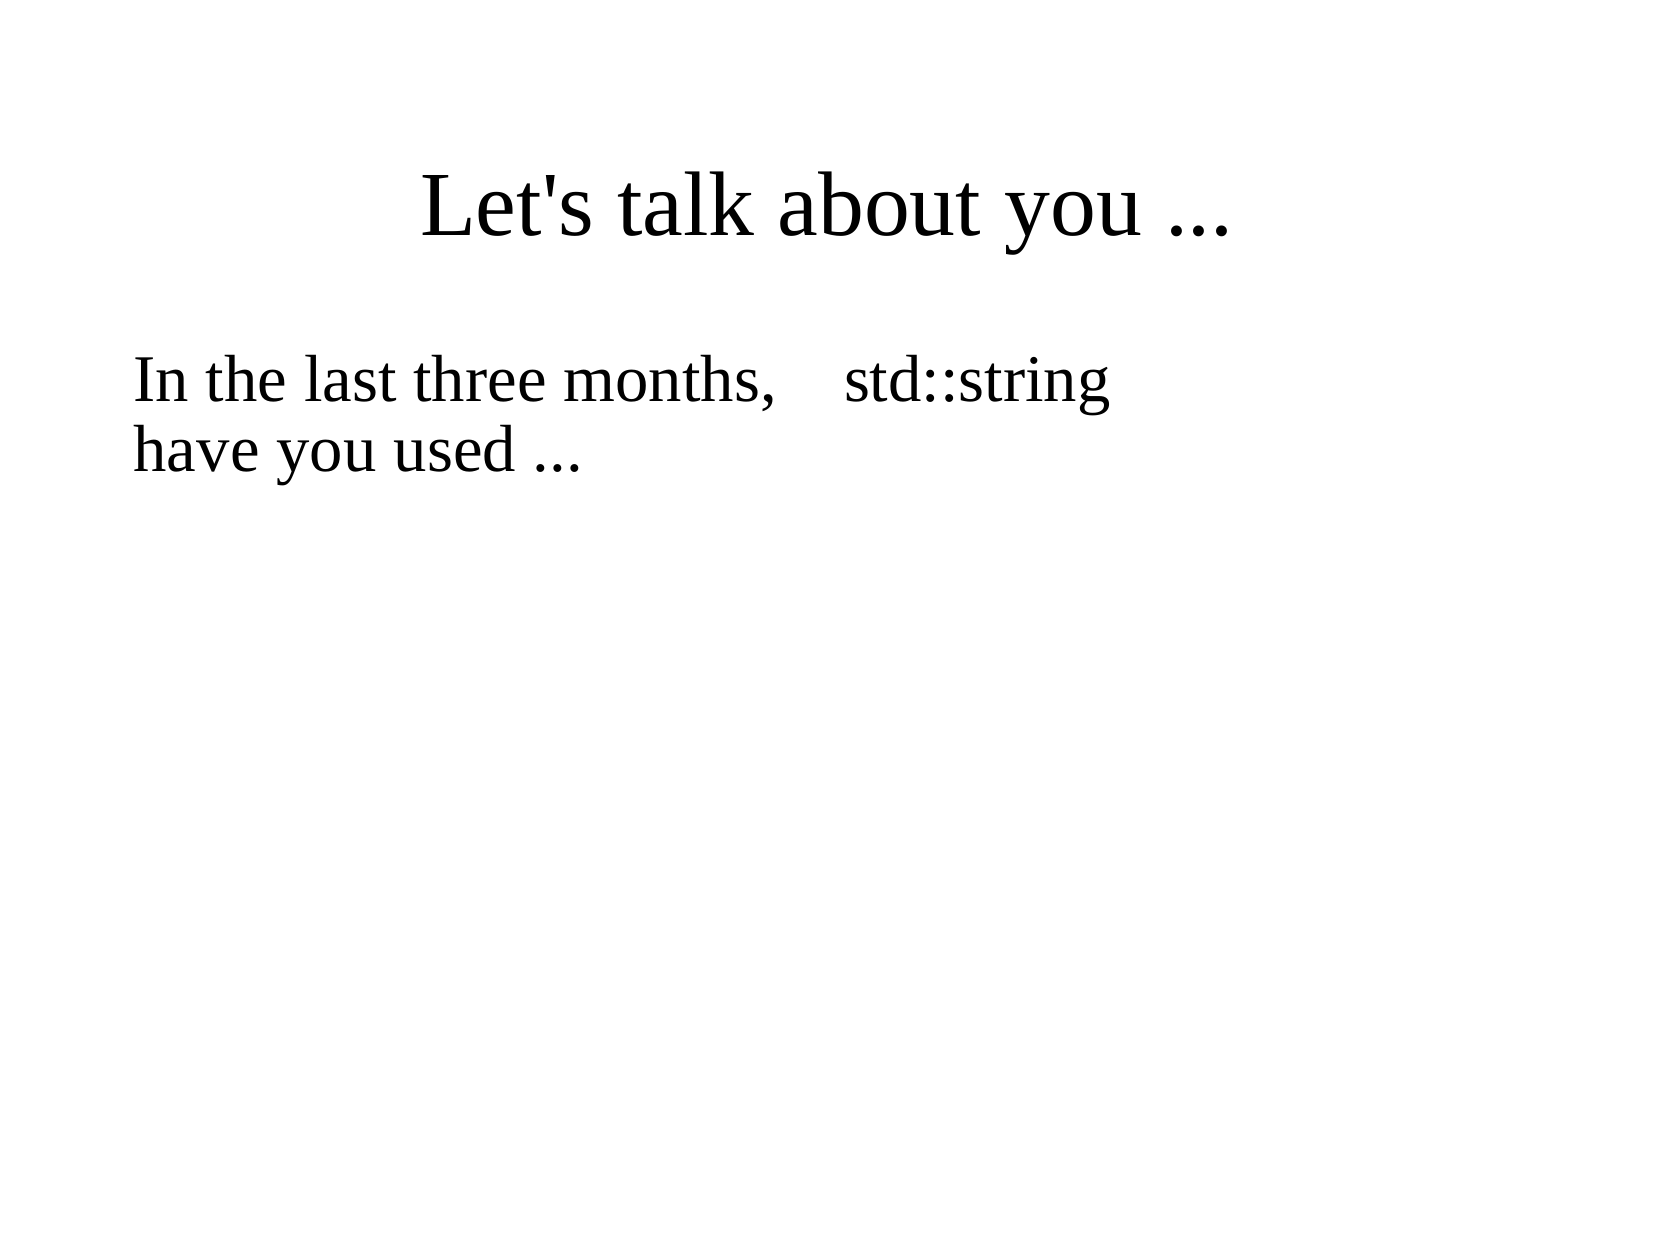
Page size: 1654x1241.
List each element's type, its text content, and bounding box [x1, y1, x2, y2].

text_box In the last three months, have you used ... [133, 344, 779, 486]
list std::string [827, 344, 1534, 1127]
title Let's talk about you ... [121, 102, 1534, 311]
